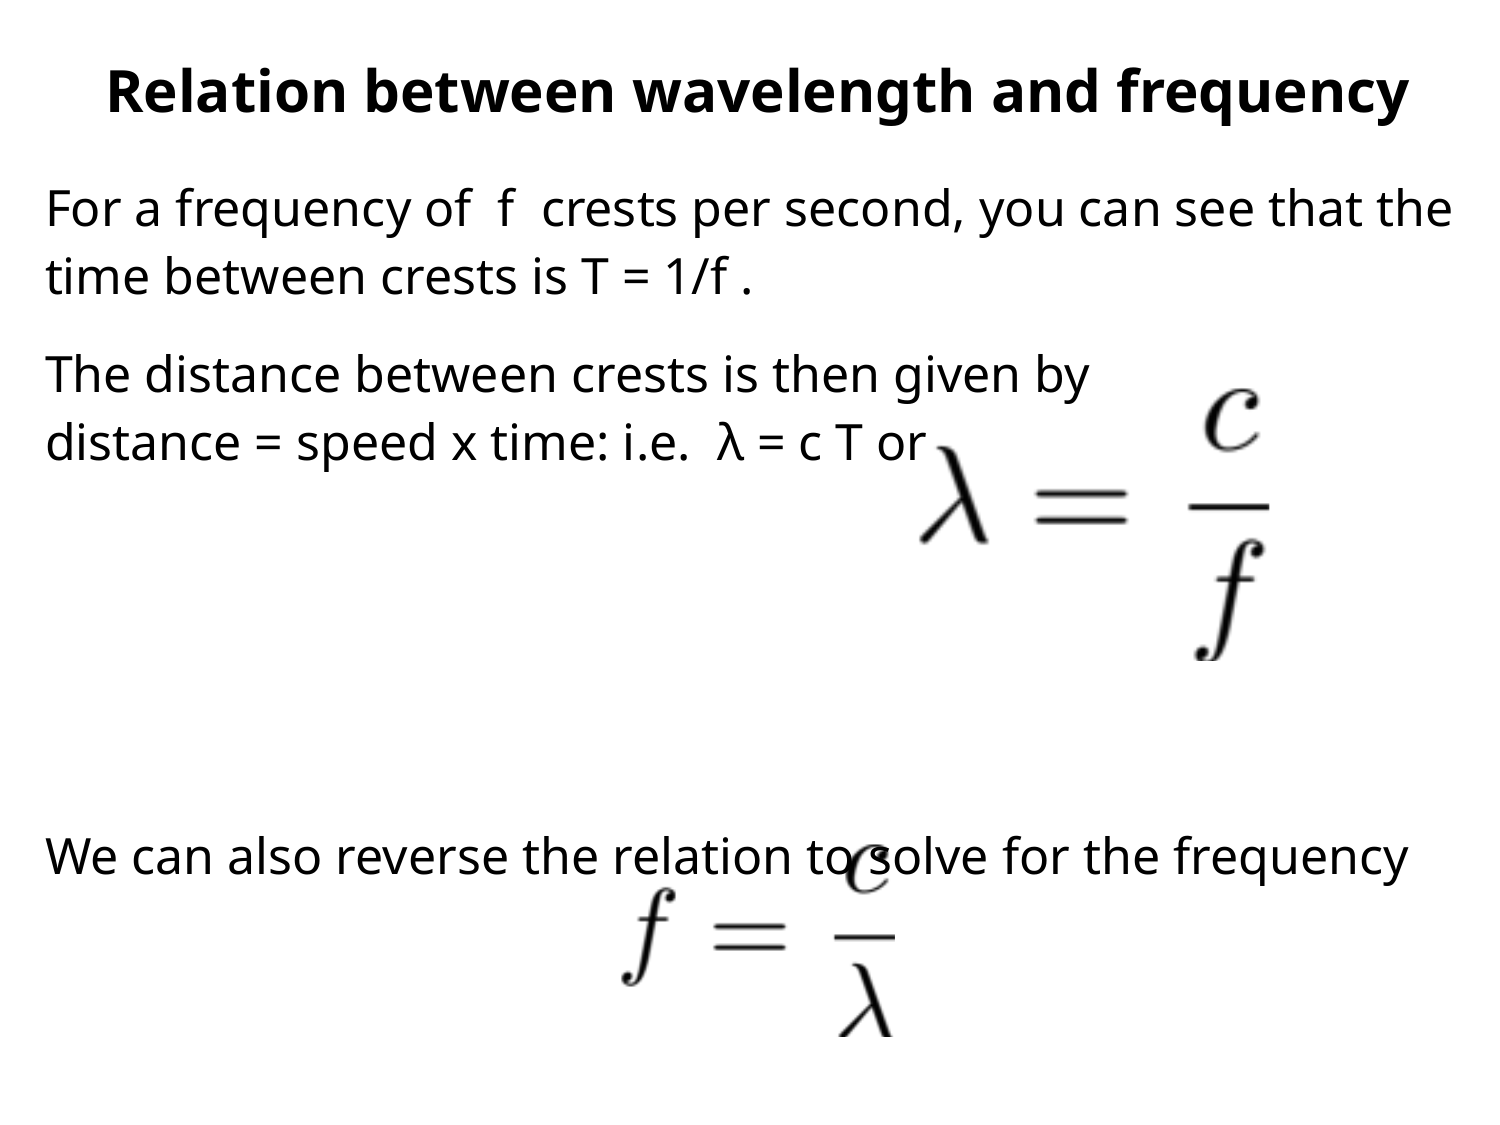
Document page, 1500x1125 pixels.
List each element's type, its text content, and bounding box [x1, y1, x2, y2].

picture [620, 844, 895, 1037]
picture [918, 387, 1270, 661]
title Relation between wavelength and frequency [45, 29, 1471, 150]
list For a frequency of f crests per second, you can see that the time between crests is T = 1/f . The distance between crests is then given by distance = speed x time: i.e. λ = c T or We can also reverse the relation to solve for the frequency [45, 172, 1471, 976]
